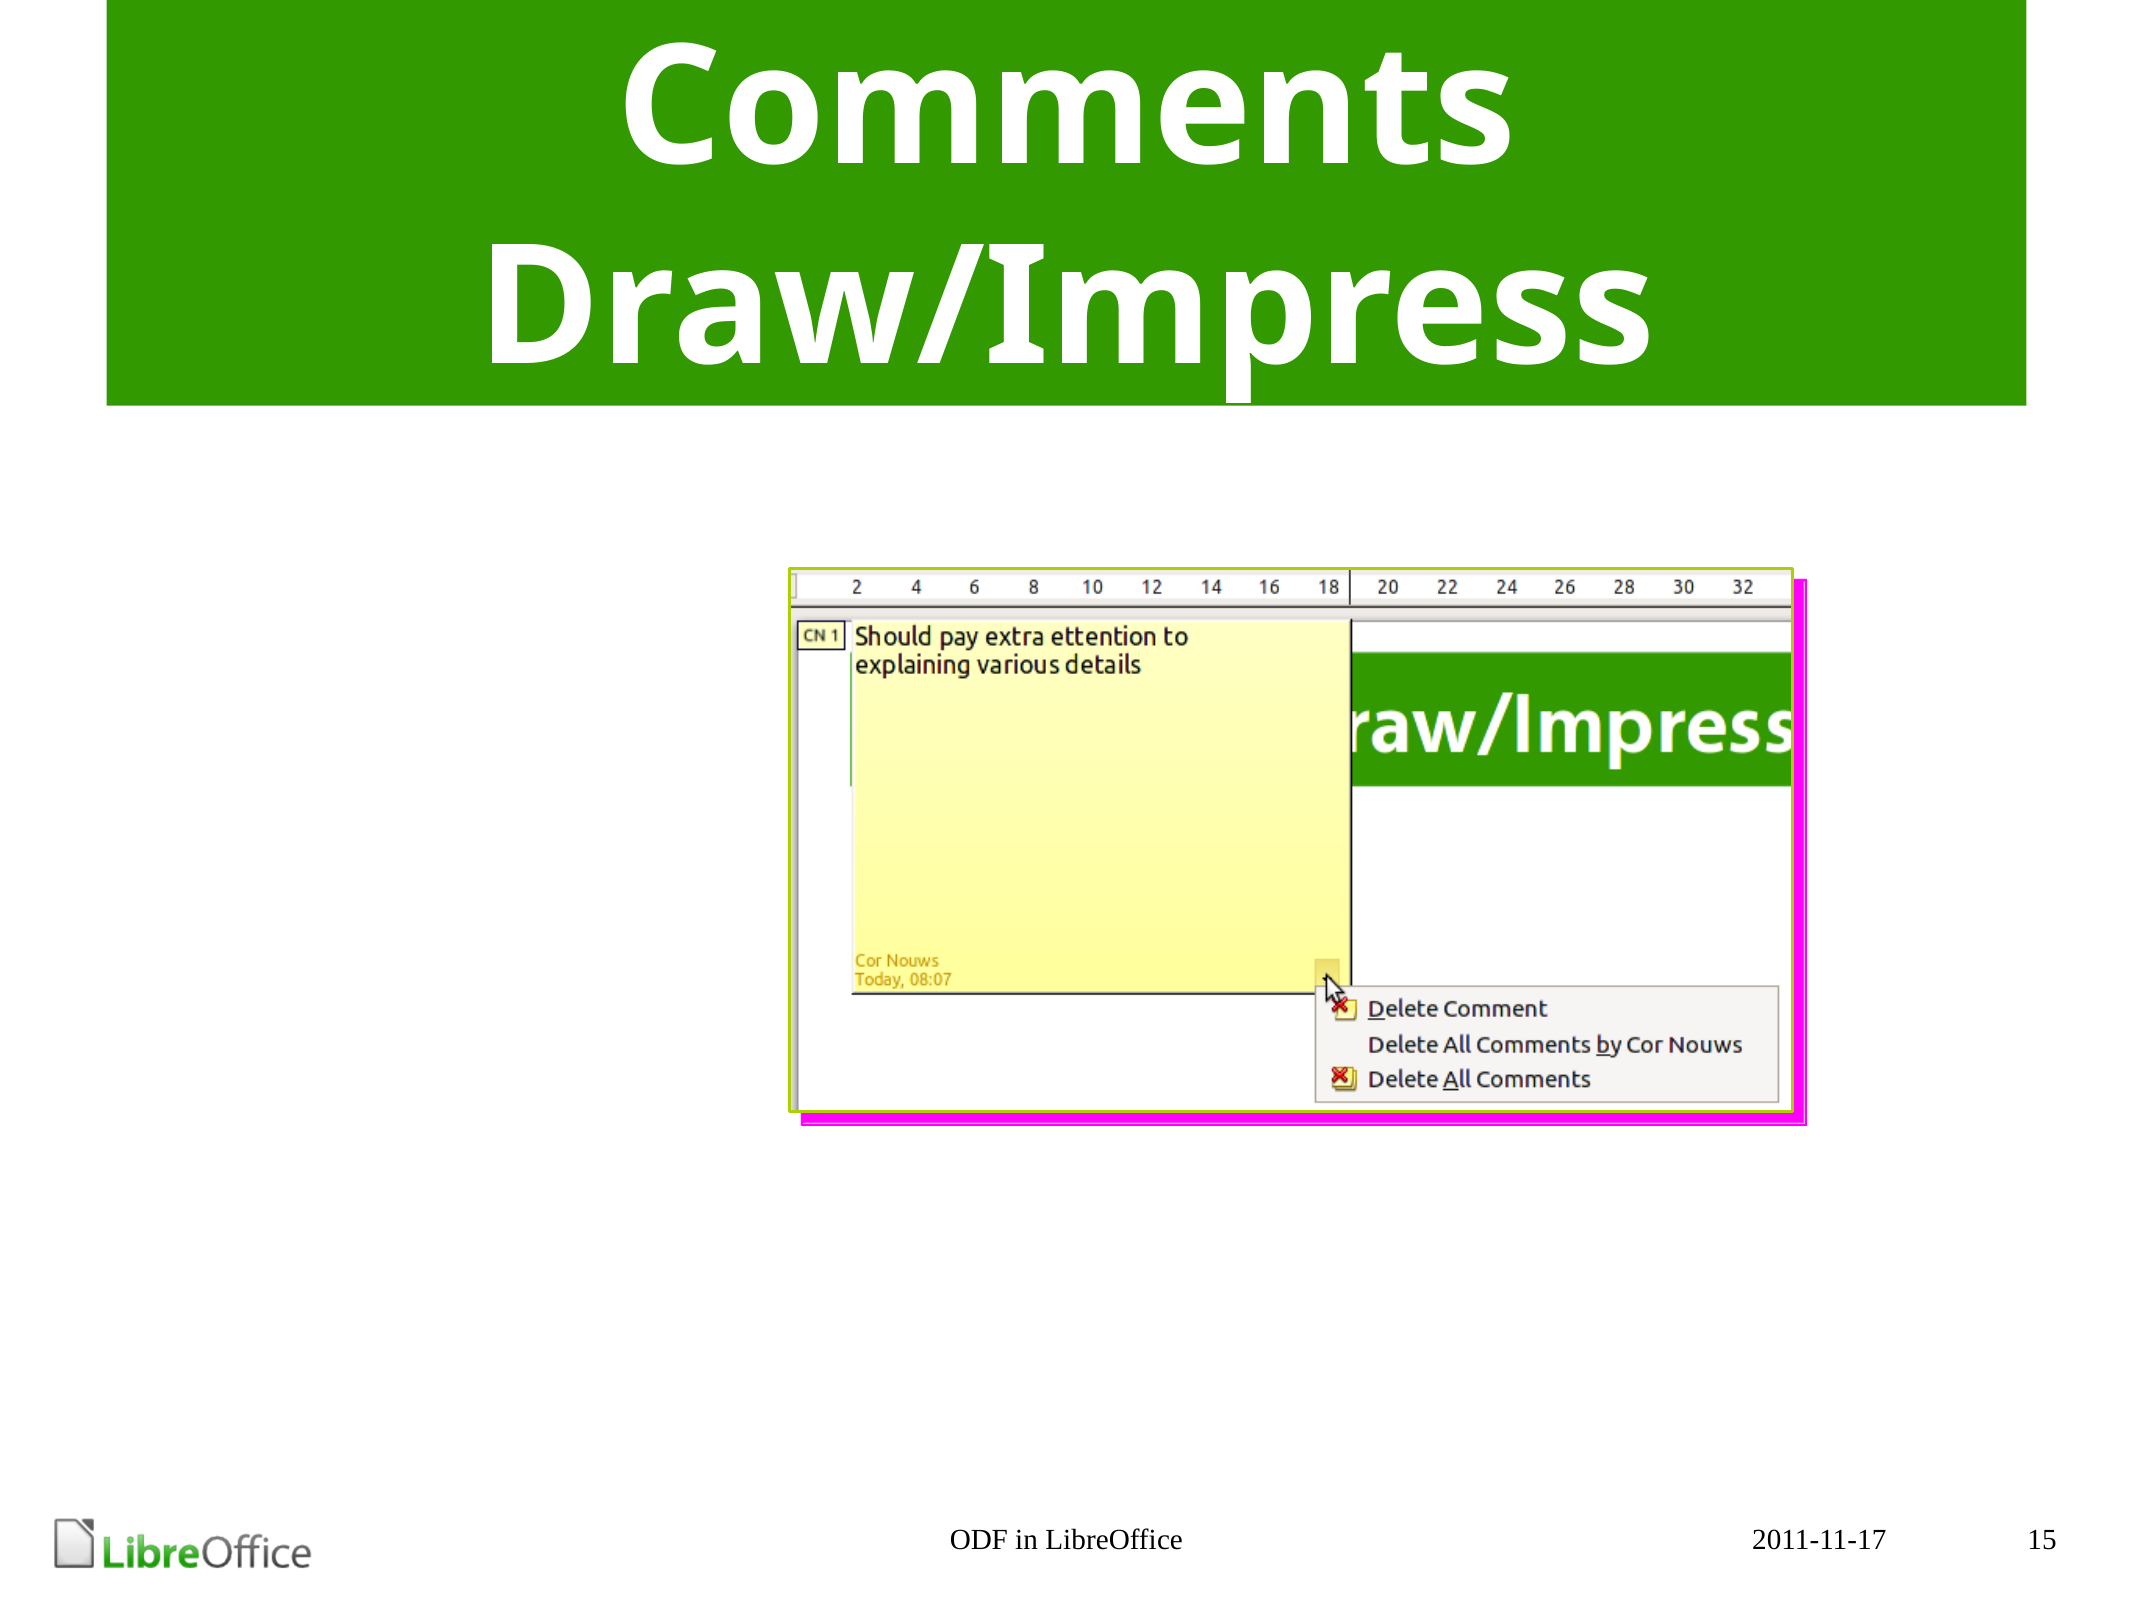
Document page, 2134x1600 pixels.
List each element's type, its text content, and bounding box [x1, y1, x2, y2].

picture [35, 1499, 331, 1588]
picture [791, 569, 1792, 1111]
title Comments Draw/Impress [106, 63, 2027, 331]
